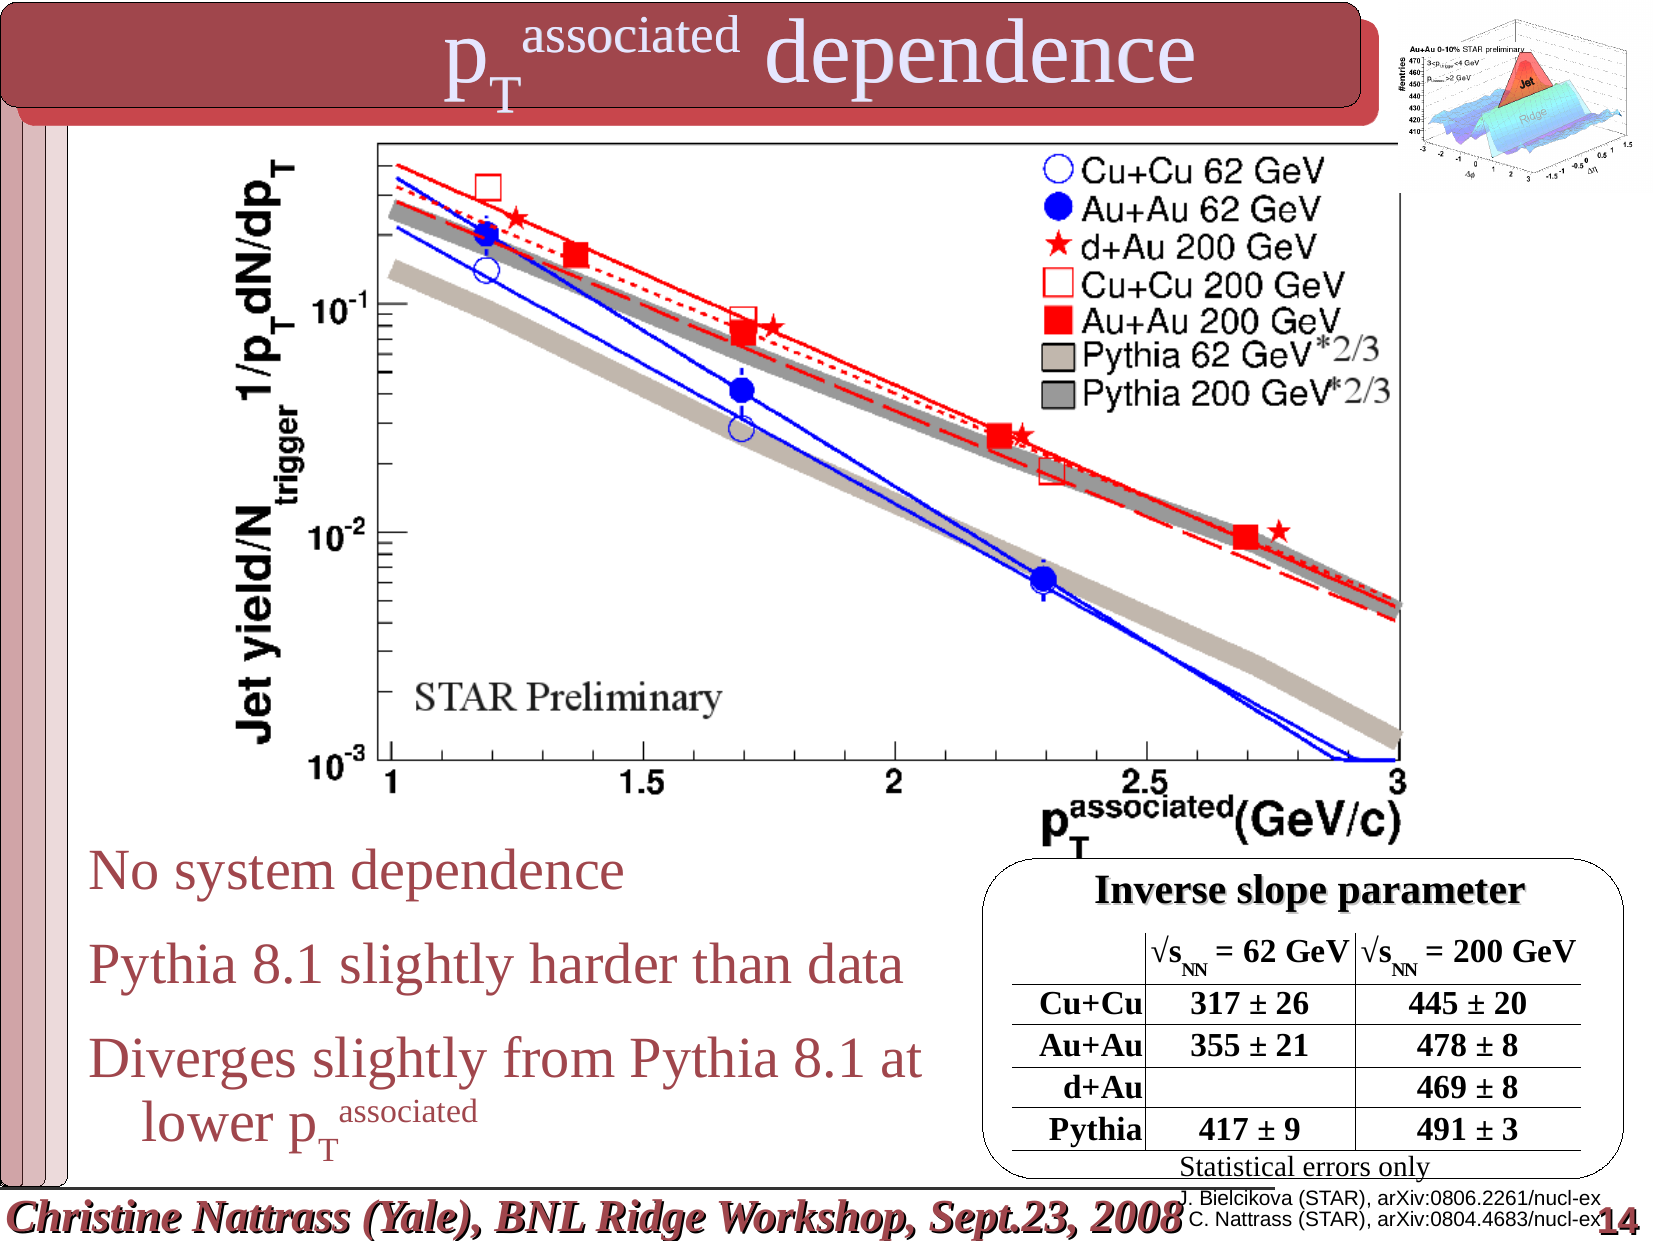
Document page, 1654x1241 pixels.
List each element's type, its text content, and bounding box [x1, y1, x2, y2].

text_box Inverse slope parameter [1079, 858, 1605, 920]
text_box J. Bielcikova (STAR), arXiv:0806.2261/nucl-ex C. Nattrass (STAR), arXiv:0804.4683/nucl-ex [1100, 1180, 1616, 1241]
title pTassociated dependence [76, 0, 1398, 125]
picture [222, 0, 1653, 887]
list No system dependence Pythia 8.1 slightly harder than data Diverges slightly from Pythia 8.1 at lower pTassociated [70, 837, 963, 1236]
text_box Statistical errors only [986, 1143, 1624, 1191]
chart [1012, 932, 1584, 1143]
